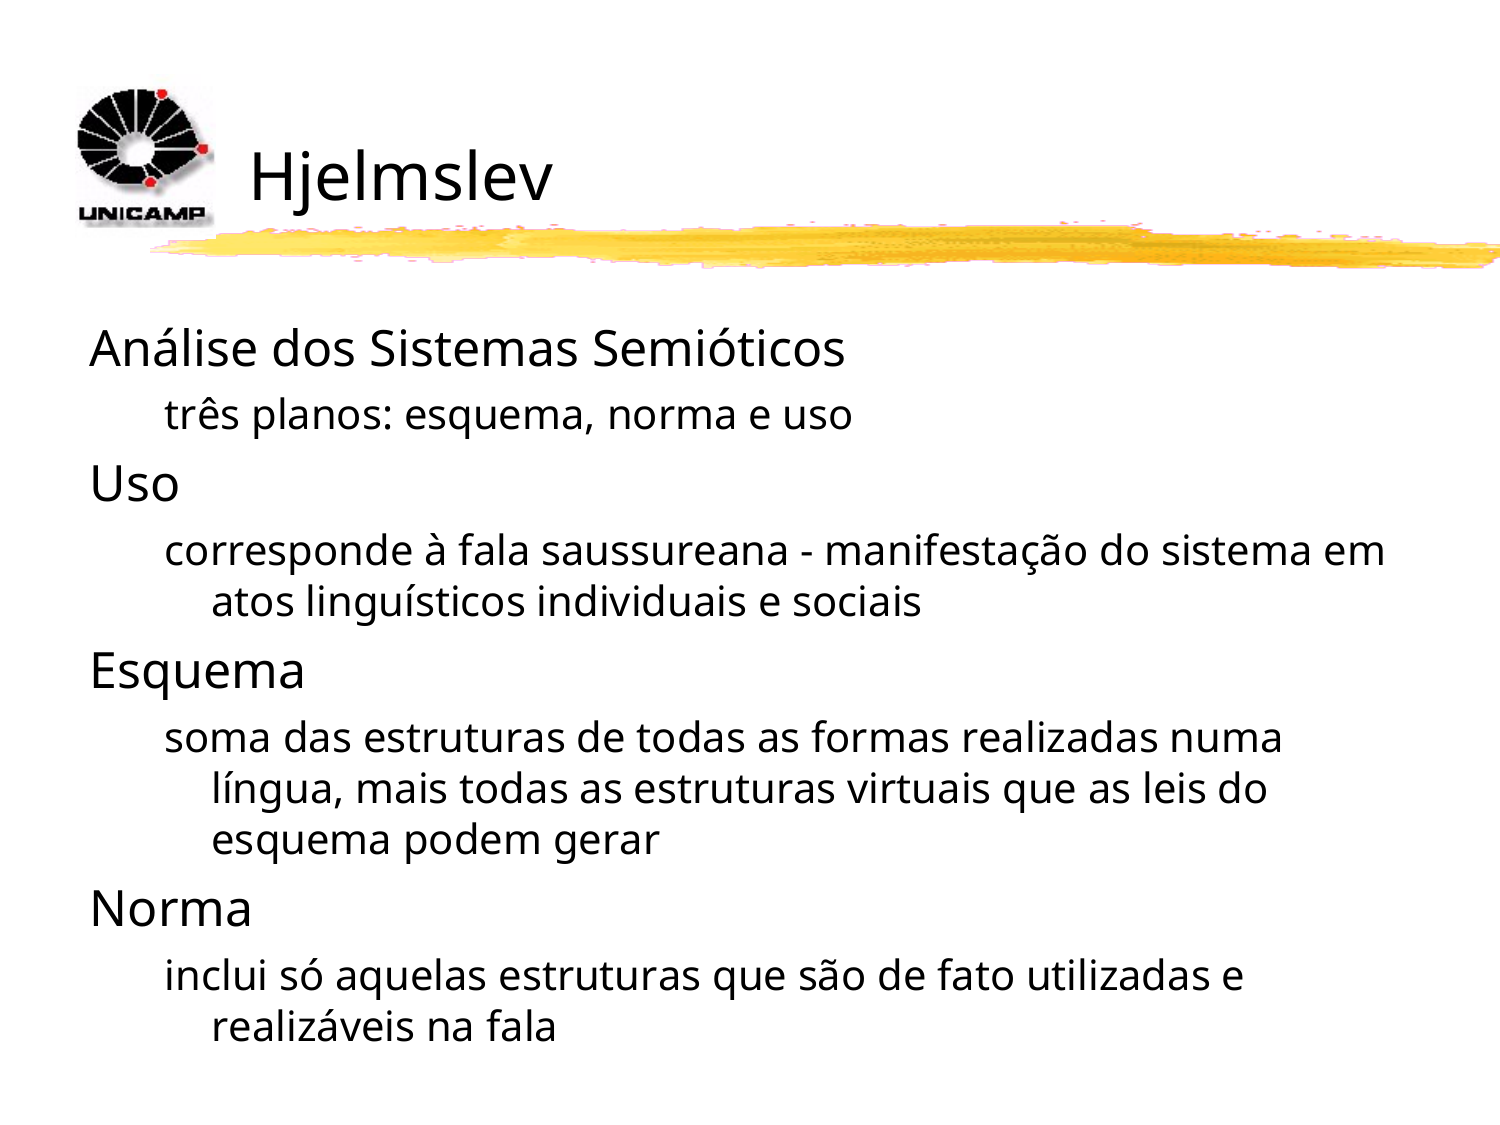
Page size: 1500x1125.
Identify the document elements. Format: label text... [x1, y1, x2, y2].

picture [75, 74, 1500, 279]
list Análise dos Sistemas Semióticos três planos: esquema, norma e uso Uso corresponde à fala saussureana - manifestação do sistema em atos linguísticos individuais e sociais Esquema soma das estruturas de todas as formas realizadas numa língua, mais todas as estruturas virtuais que as leis do esquema podem gerar Norma inclui só aquelas estruturas que são de fato utilizadas e realizáveis na fala [74, 309, 1417, 994]
title Hjelmslev [233, 37, 1434, 225]
